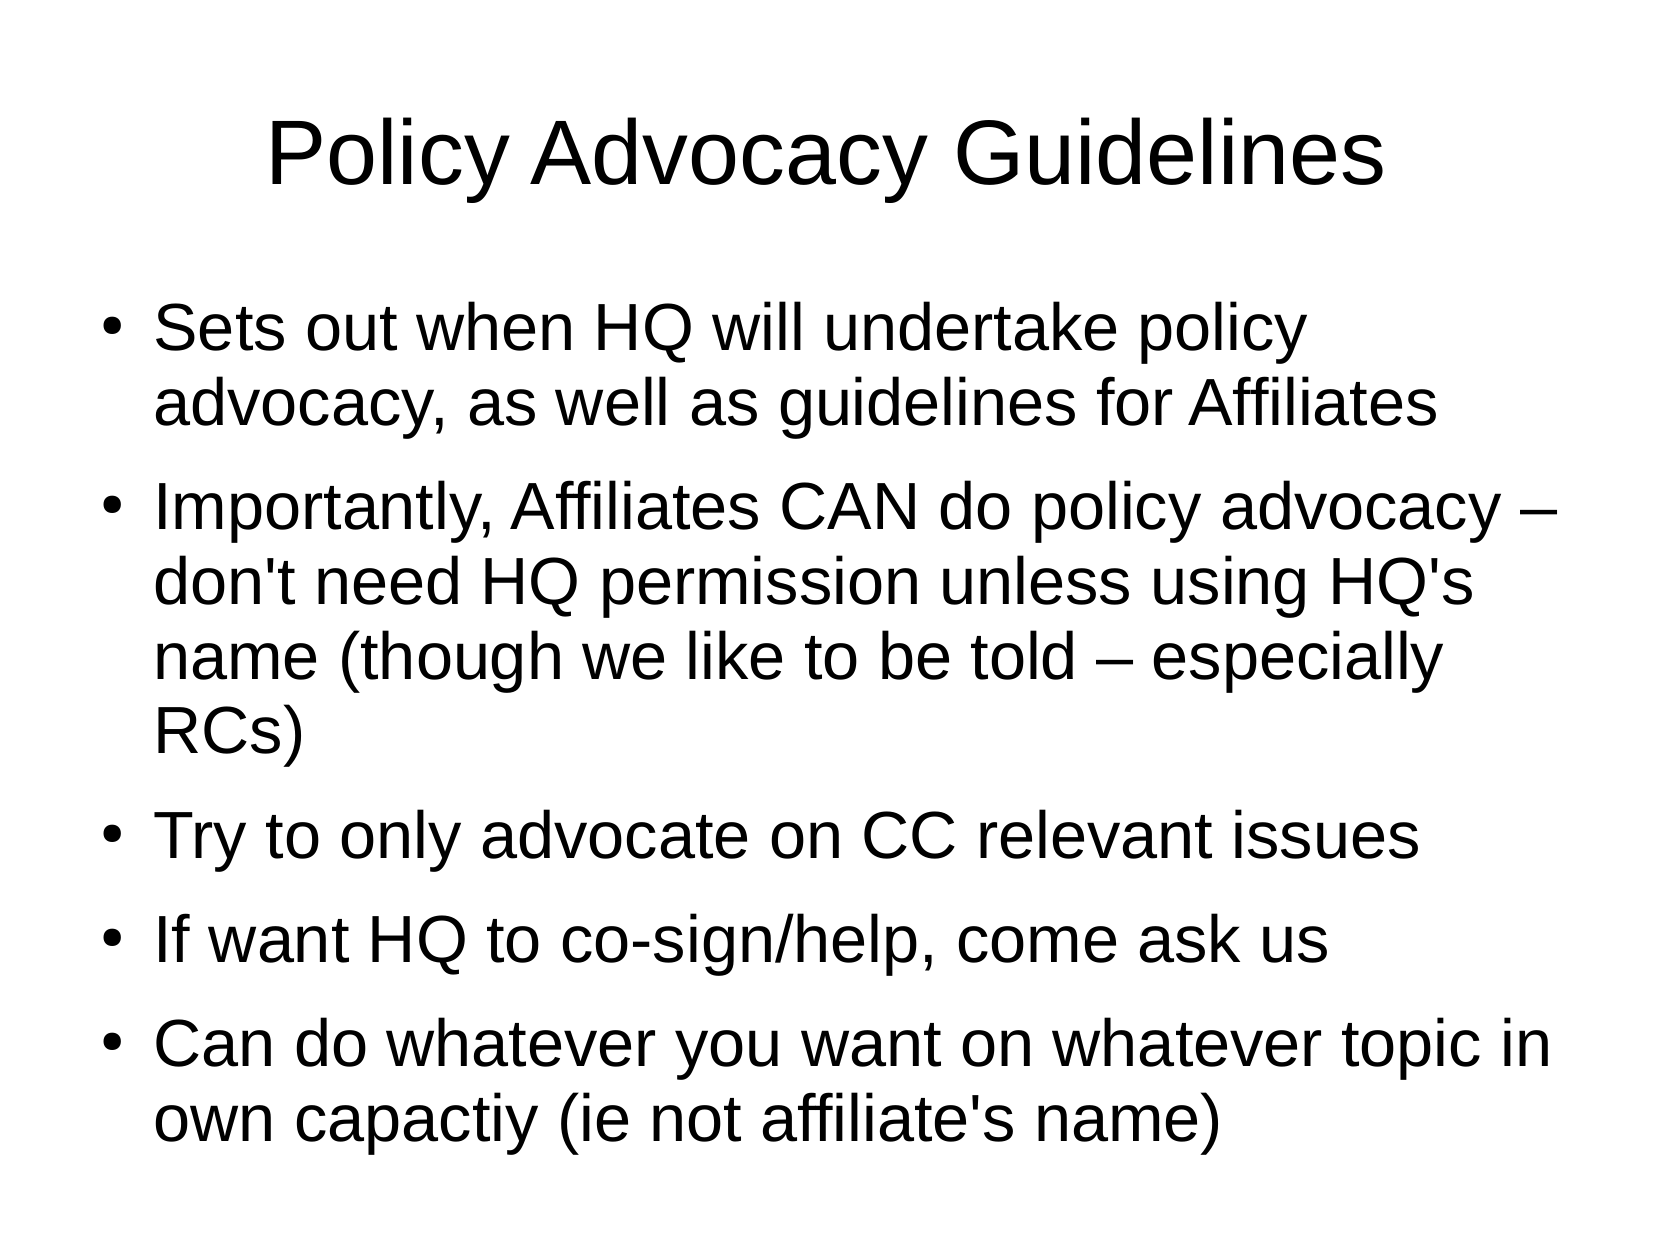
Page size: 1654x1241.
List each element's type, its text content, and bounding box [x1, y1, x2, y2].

title Policy Advocacy Guidelines [82, 49, 1571, 257]
list Sets out when HQ will undertake policy advocacy, as well as guidelines for Affiliates Importantly, Affiliates CAN do policy advocacy – don't need HQ permission unless using HQ's name (though we like to be told – especially RCs) Try to only advocate on CC relevant issues If want HQ to co-sign/help, come ask us Can do whatever you want on whatever topic in own capactiy (ie not affiliate's name) [82, 290, 1571, 1109]
